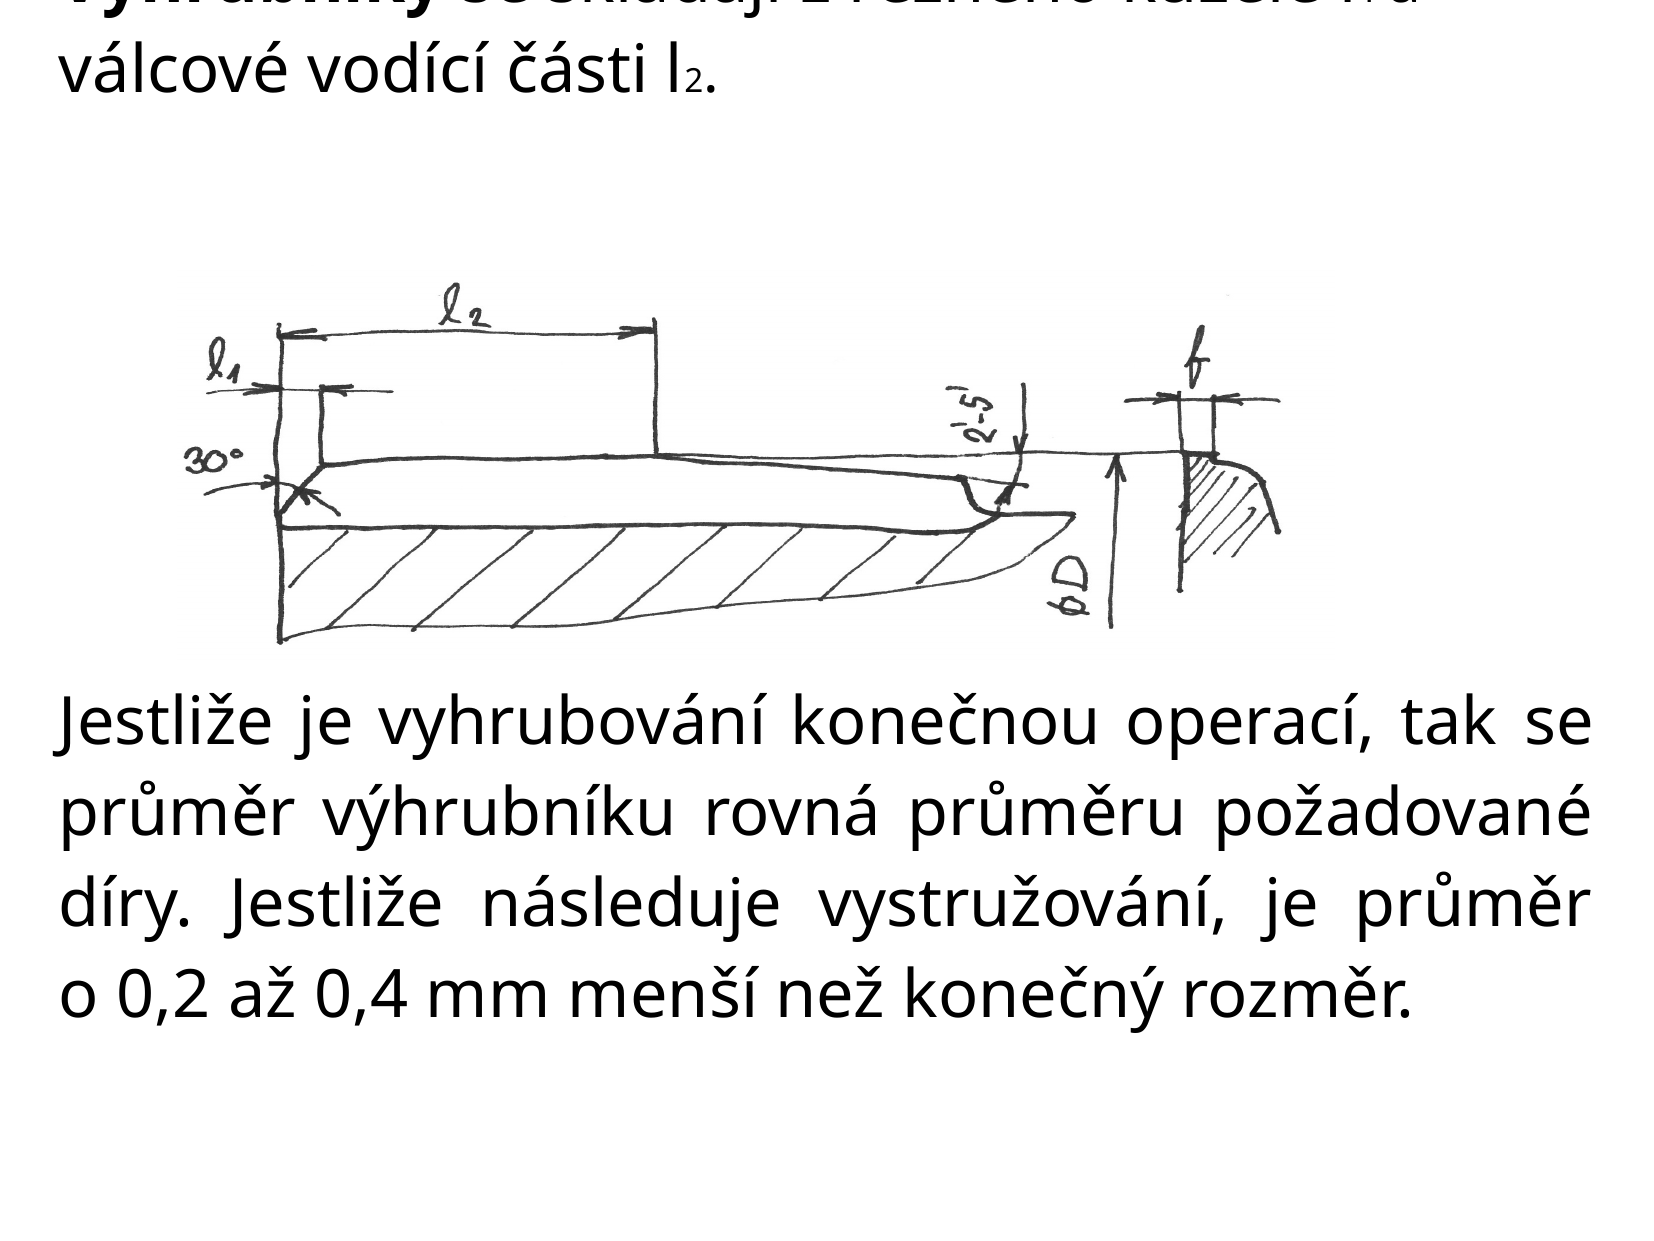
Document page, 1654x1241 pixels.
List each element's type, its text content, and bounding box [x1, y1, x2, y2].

subtitle Výhrubníky se skládají z řezného kužele l1 a válcové vodící části l2. Jestliže je vyhrubování konečnou operací, tak se průměr výhrubníku rovná průměru požadované díry. Jestliže následuje vystružování, je průměr o 0,2 až 0,4 mm menší než konečný rozměr. [59, 59, 1595, 1241]
picture [177, 265, 1335, 660]
